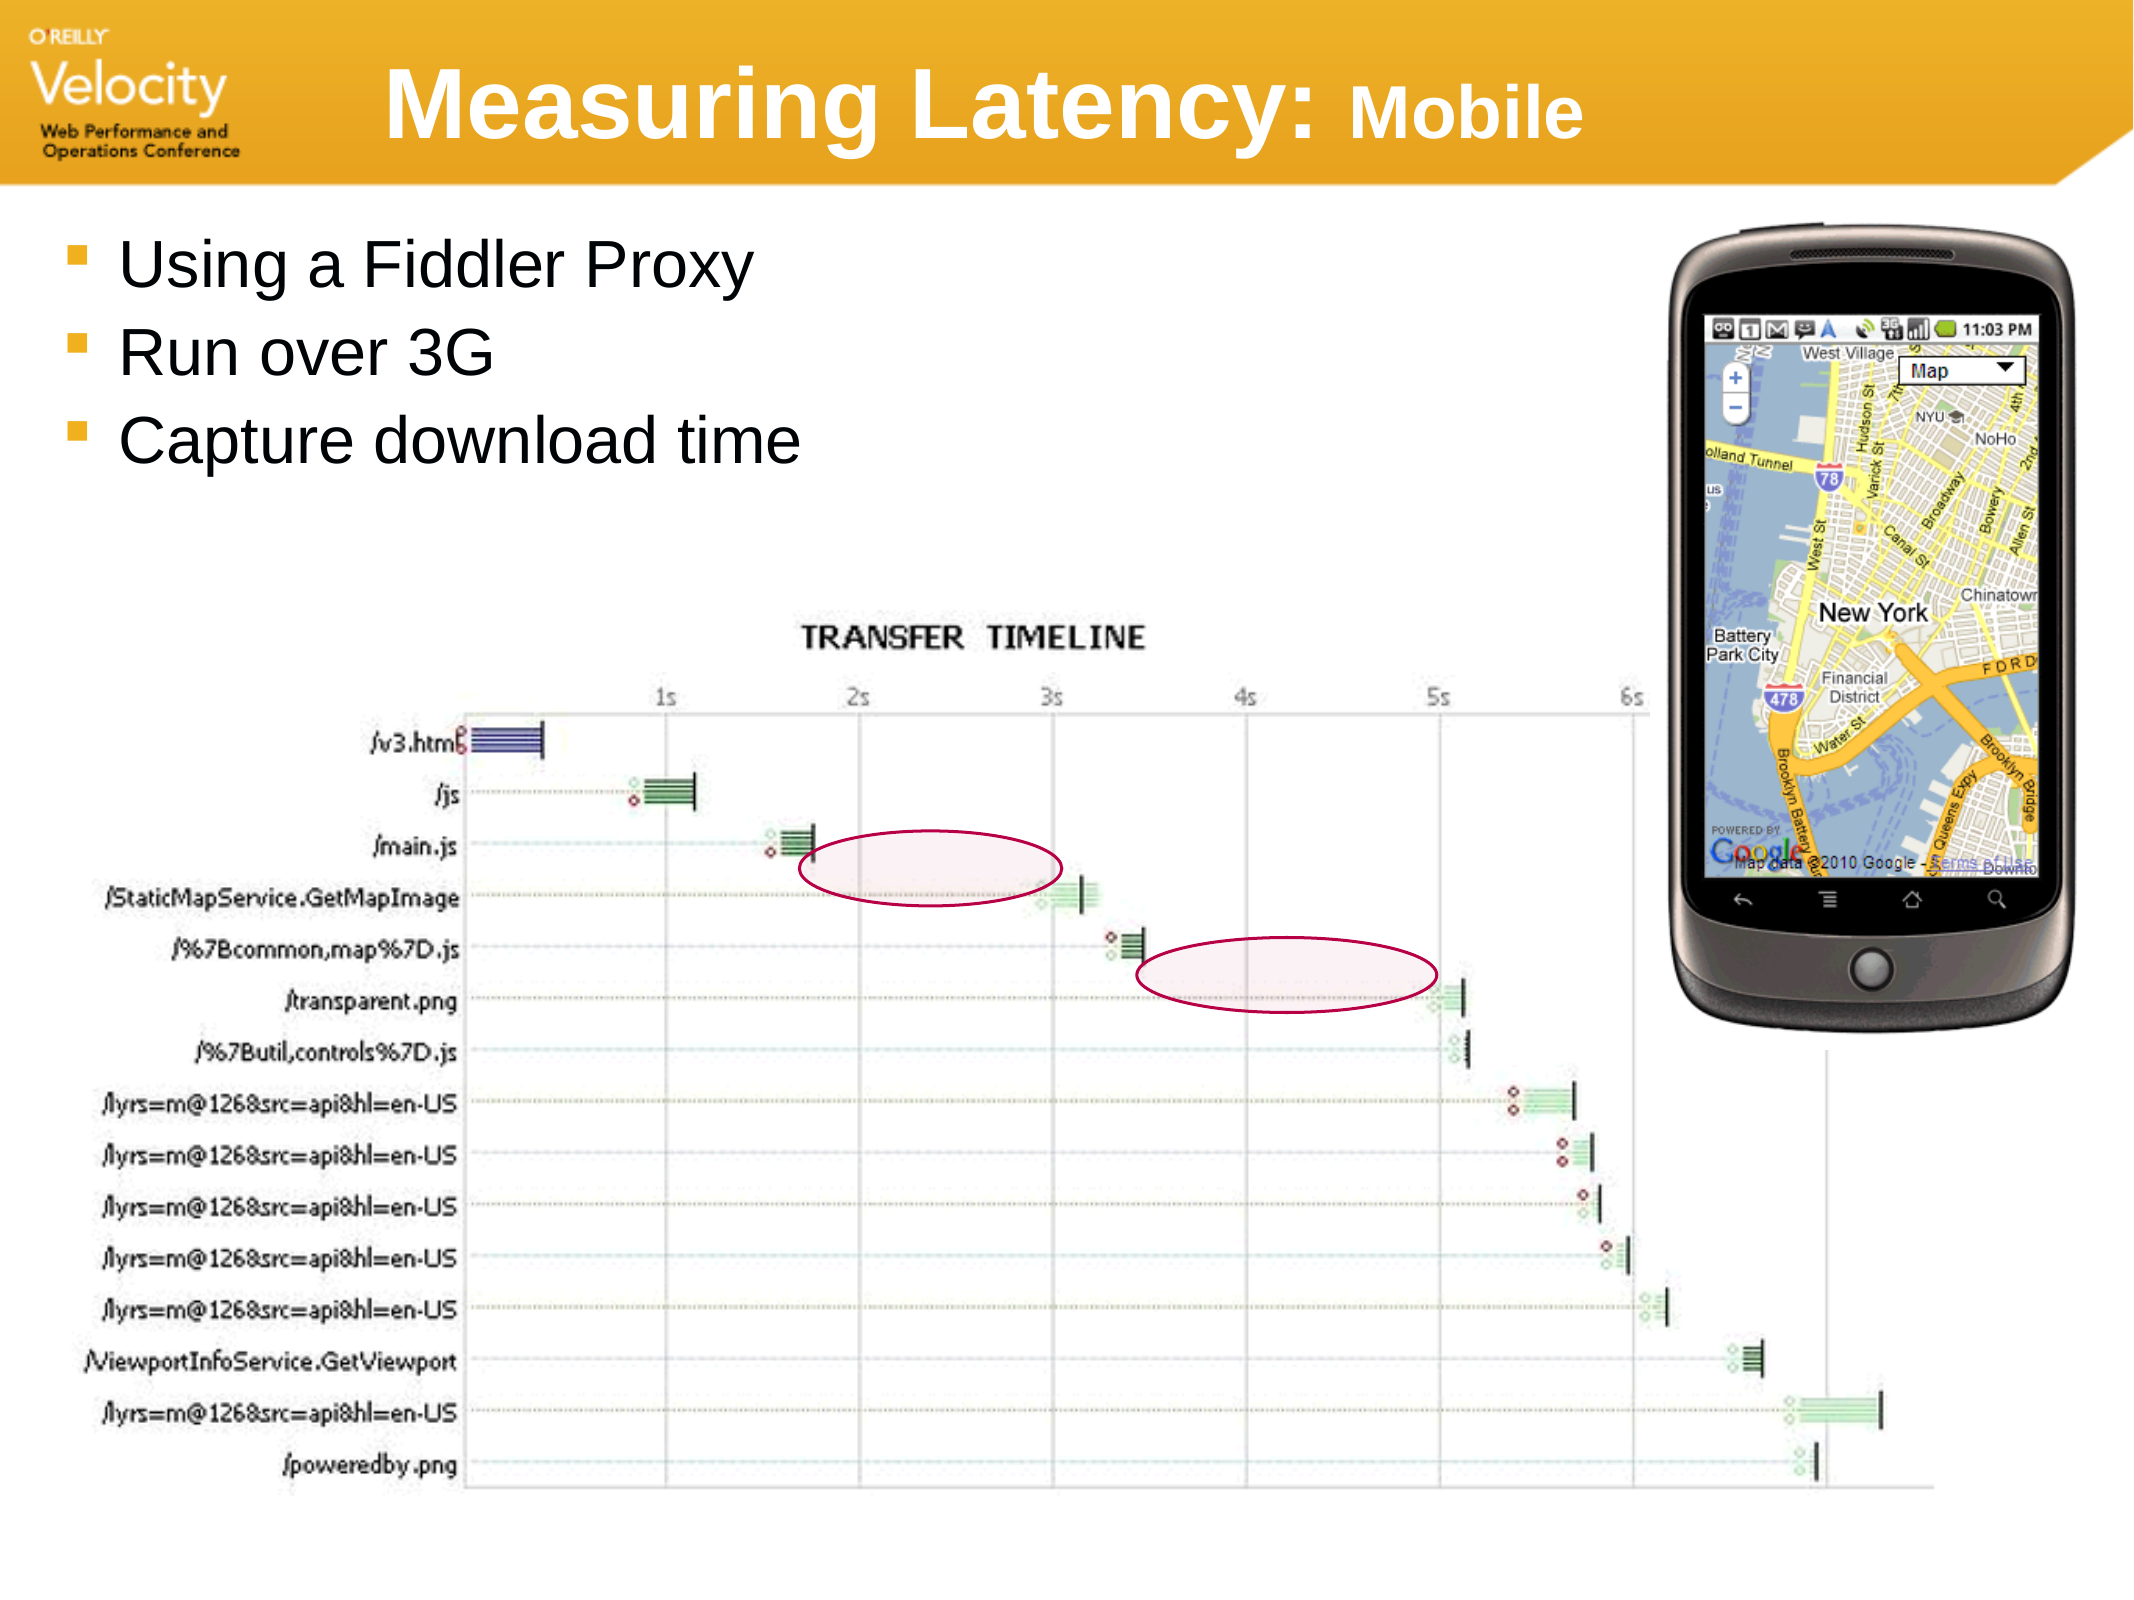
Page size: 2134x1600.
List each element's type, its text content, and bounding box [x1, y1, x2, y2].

text_box [799, 830, 1062, 906]
list Using a Fiddler Proxy Run over 3G Capture download time [47, 224, 1650, 562]
title Measuring Latency: Mobile [375, 17, 2026, 191]
text_box [1136, 937, 1437, 1013]
list Using a Fiddler Proxy Run over 3G Capture download time [47, 224, 2100, 1552]
picture [0, 0, 2134, 1600]
